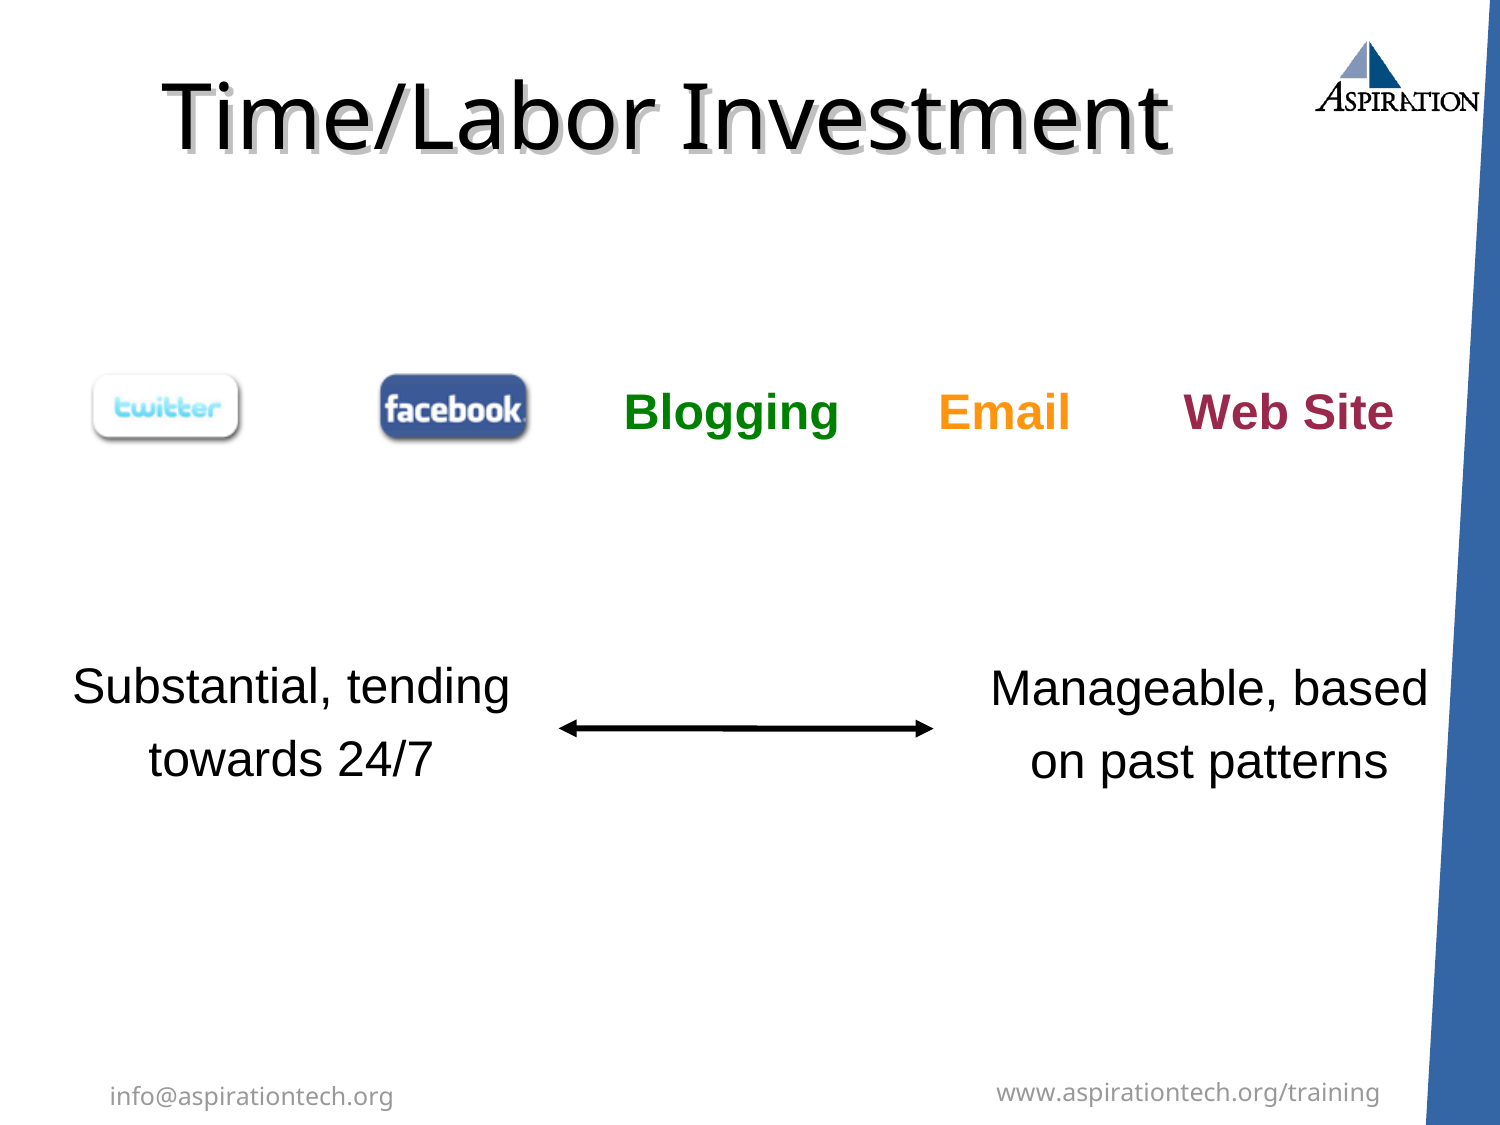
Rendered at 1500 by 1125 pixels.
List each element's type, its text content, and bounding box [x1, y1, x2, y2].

picture [89, 369, 246, 448]
text_box Substantial, tending towards 24/7 [57, 667, 526, 792]
text_box Manageable, based on past patterns [975, 669, 1444, 794]
text_box Blogging Email Web Site [608, 392, 1439, 445]
picture [376, 369, 534, 448]
picture [1315, 41, 1480, 120]
title Time/Labor Investment [49, 19, 1284, 206]
